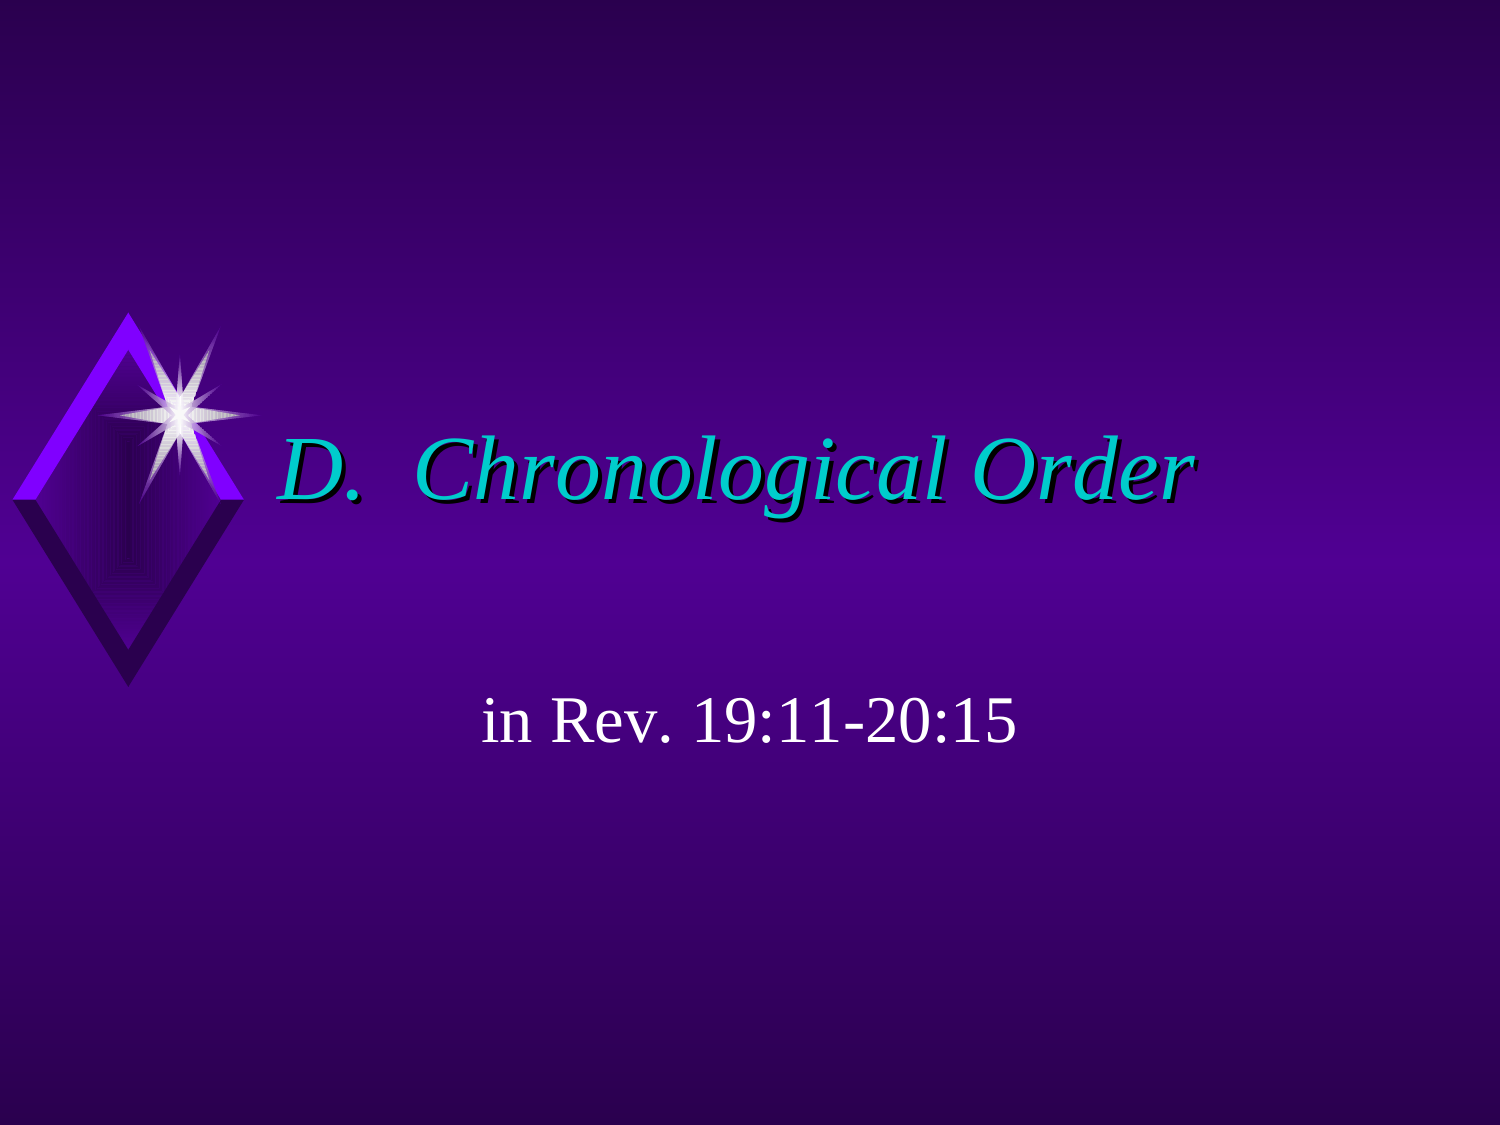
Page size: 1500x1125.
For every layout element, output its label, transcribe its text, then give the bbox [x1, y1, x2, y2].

title D. Chronological Order [262, 374, 1500, 563]
subtitle in Rev. 19:11-20:15 [225, 675, 1276, 963]
